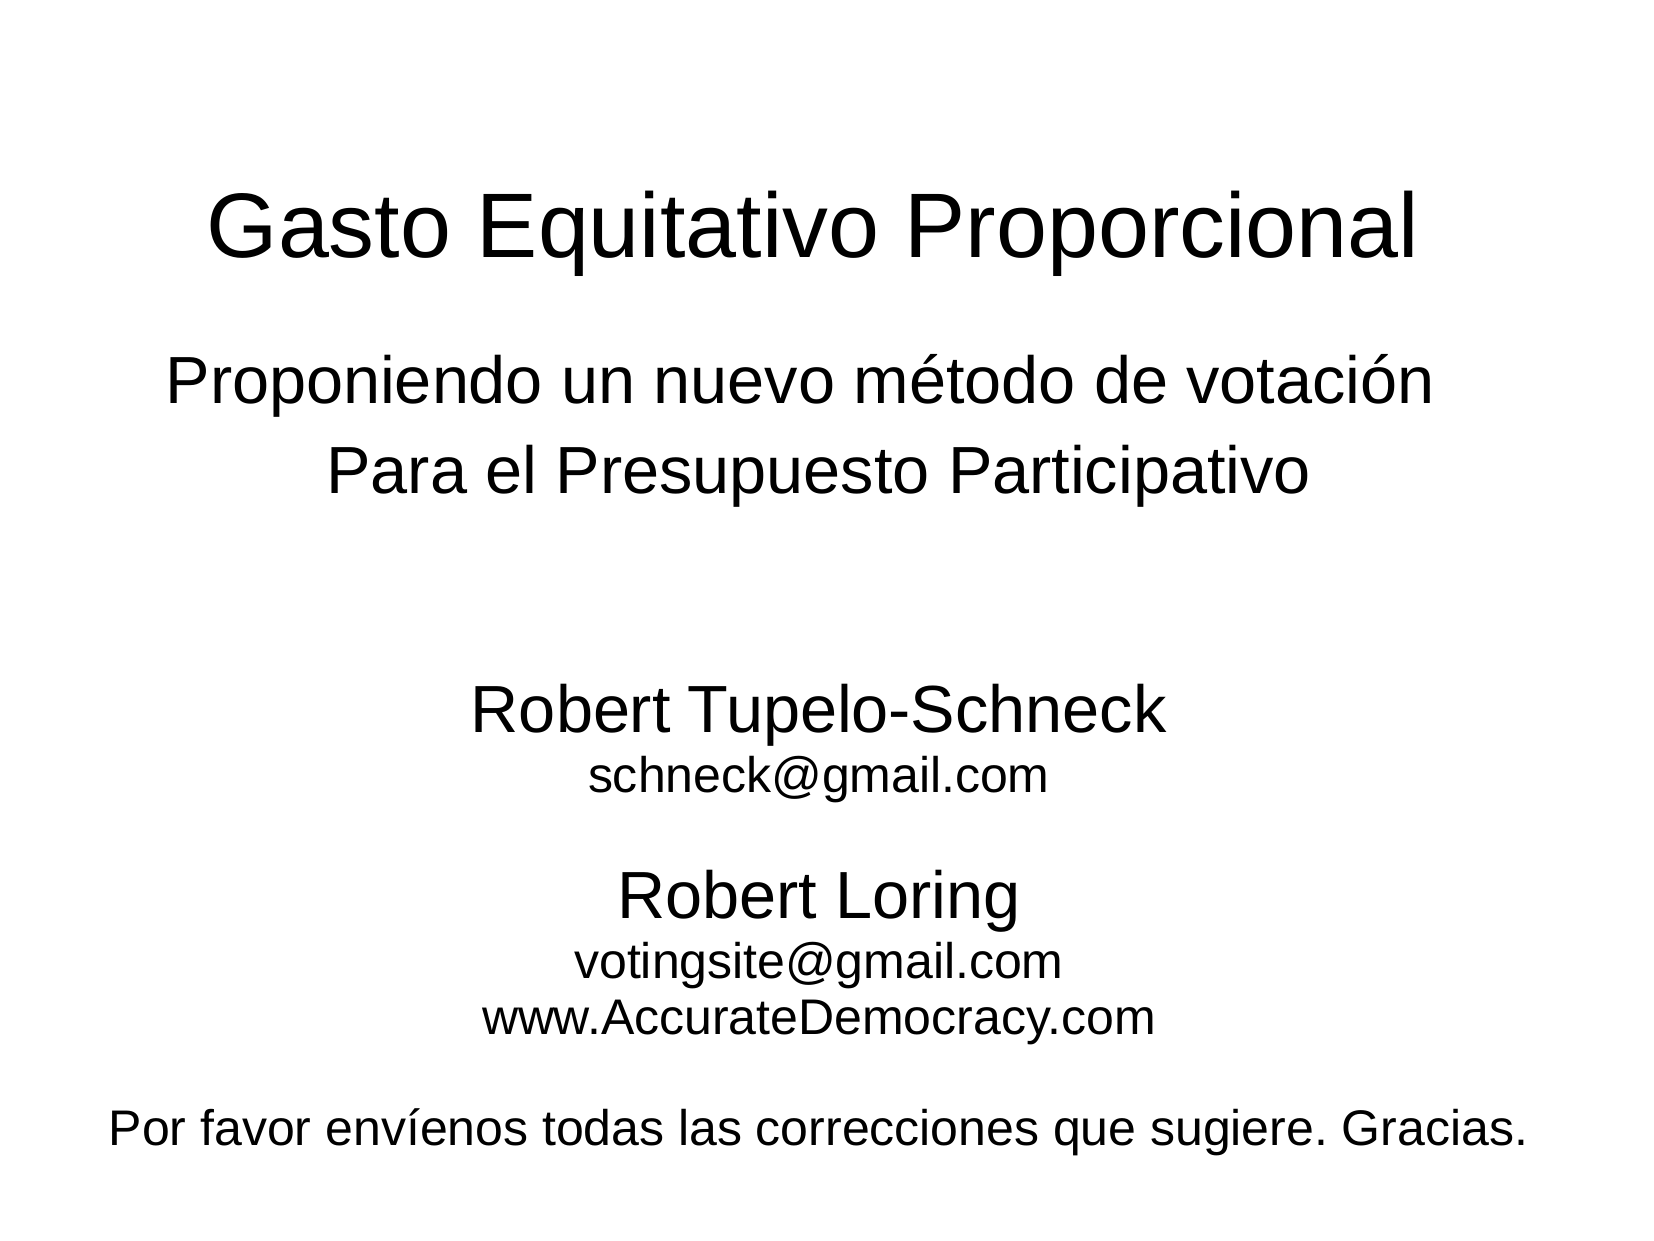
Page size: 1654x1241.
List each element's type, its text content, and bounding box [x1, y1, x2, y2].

title Gasto Equitativo Proporcional [69, 132, 1559, 320]
subtitle Proponiendo un nuevo método de votación Para el Presupuesto Participativo Robert Tupelo-Schneck schneck@gmail.com Robert Loring votingsite@gmail.com www.AccurateDemocracy.com Por favor envíenos todas las correcciones que sugiere. Gracias. [75, 343, 1564, 1156]
